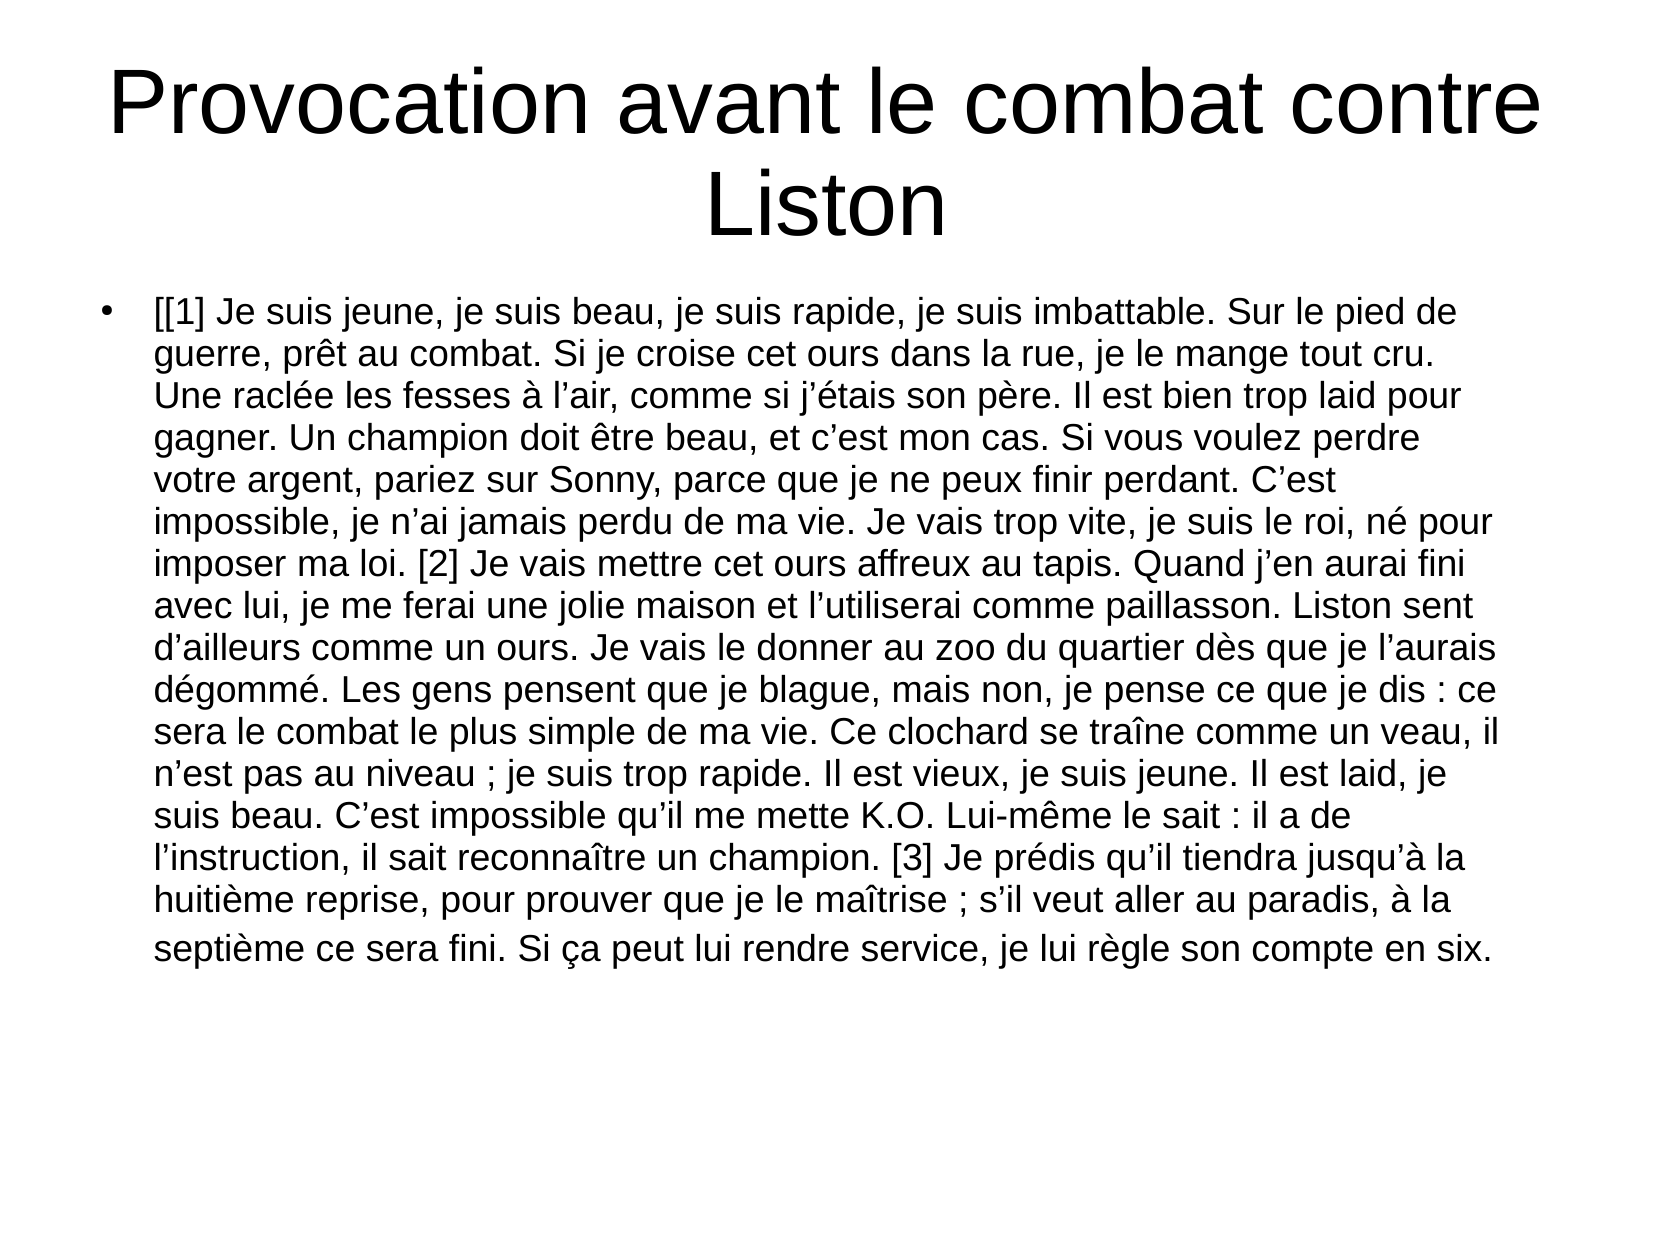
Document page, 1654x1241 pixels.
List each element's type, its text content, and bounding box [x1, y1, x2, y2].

list [[1] Je suis jeune, je suis beau, je suis rapide, je suis imbattable. Sur le pied de guerre, prêt au combat. Si je croise cet ours dans la rue, je le mange tout cru. Une raclée les fesses à l’air, comme si j’étais son père. Il est bien trop laid pour gagner. Un champion doit être beau, et c’est mon cas. Si vous voulez perdre votre argent, pariez sur Sonny, parce que je ne peux finir perdant. C’est impossible, je n’ai jamais perdu de ma vie. Je vais trop vite, je suis le roi, né pour imposer ma loi. [2] Je vais mettre cet ours affreux au tapis. Quand j’en aurai fini avec lui, je me ferai une jolie maison et l’utiliserai comme paillasson. Liston sent d’ailleurs comme un ours. Je vais le donner au zoo du quartier dès que je l’aurais dégommé. Les gens pensent que je blague, mais non, je pense ce que je dis : ce sera le combat le plus simple de ma vie. Ce clochard se traîne comme un veau, il n’est pas au niveau ; je suis trop rapide. Il est vieux, je suis jeune. Il est laid, je suis beau. C’est impossible qu’il me mette K.O. Lui-même le sait : il a de l’instruction, il sait reconnaître un champion. [3] Je prédis qu’il tiendra jusqu’à la huitième reprise, pour prouver que je le maîtrise ; s’il veut aller au paradis, à la septième ce sera fini. Si ça peut lui rendre service, je lui règle son compte en six. [82, 290, 1506, 1047]
title Provocation avant le combat contre Liston [82, 49, 1571, 257]
